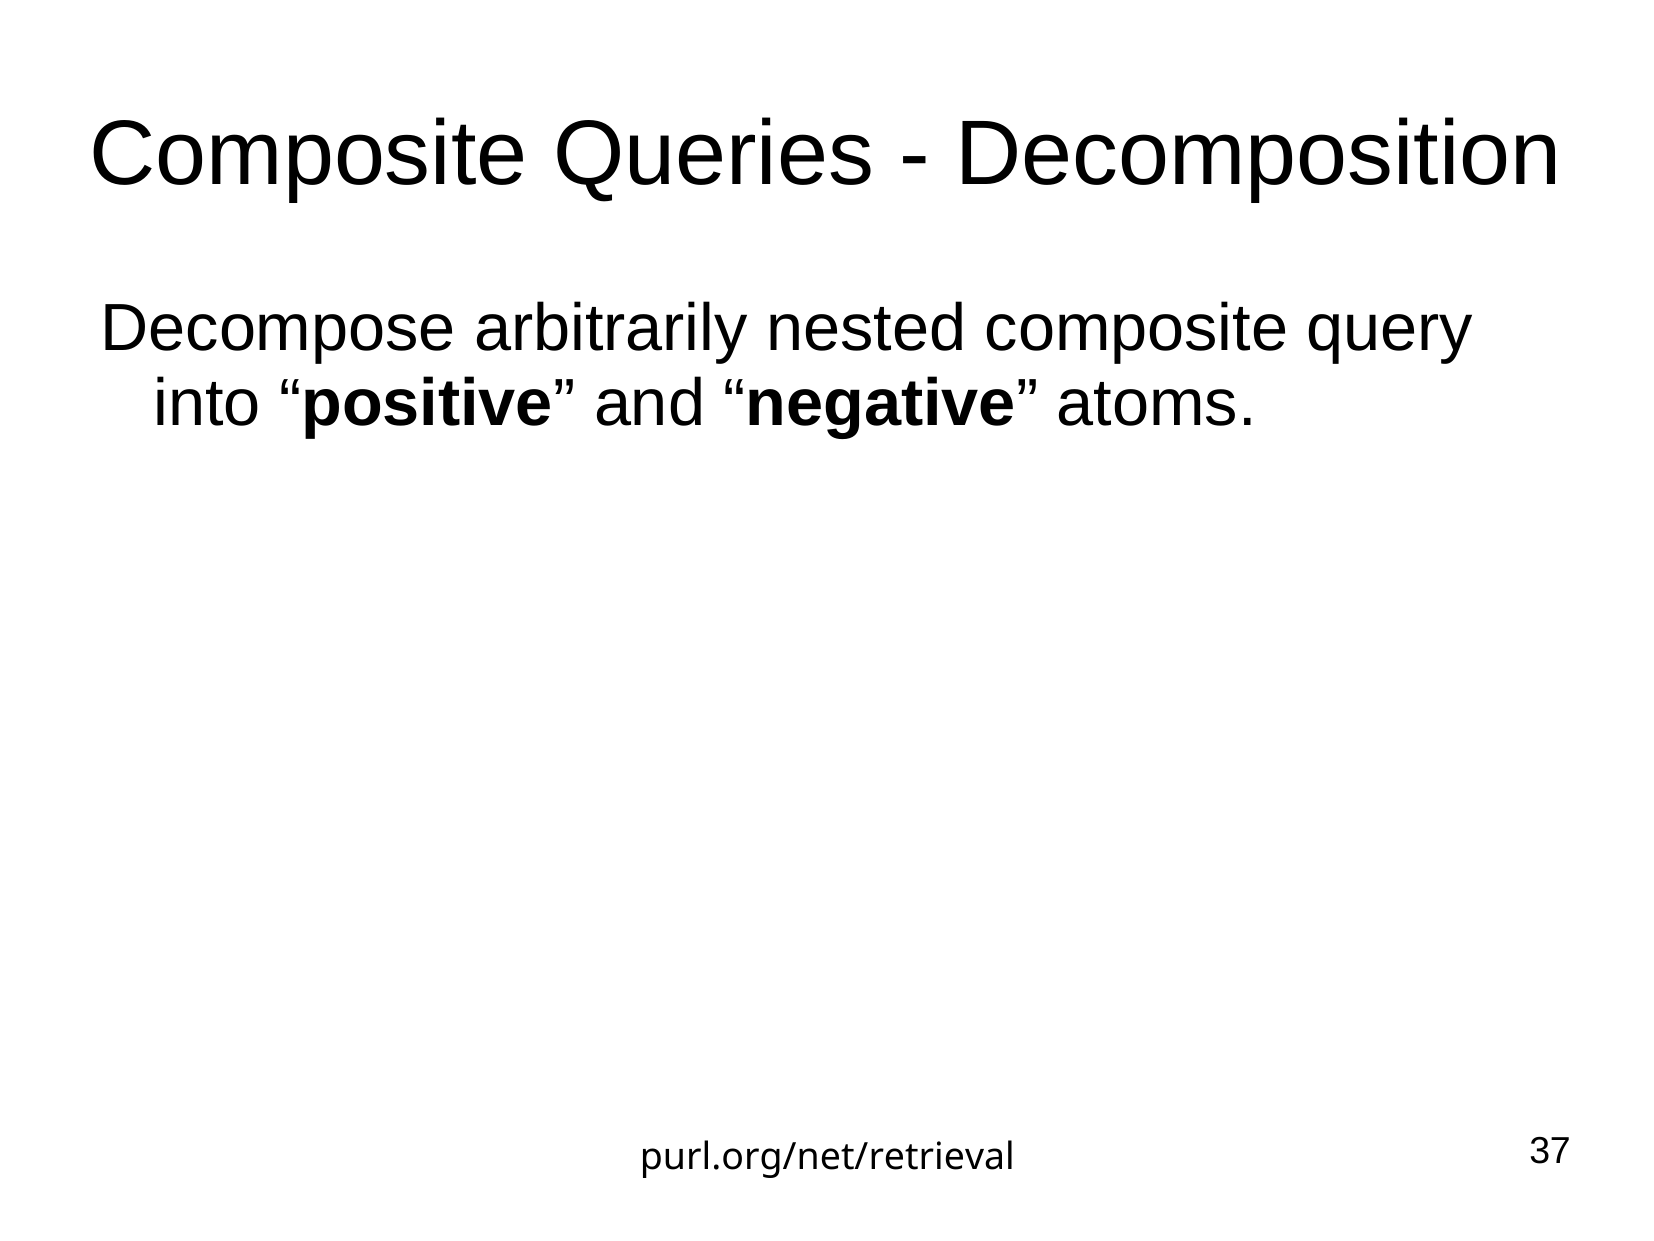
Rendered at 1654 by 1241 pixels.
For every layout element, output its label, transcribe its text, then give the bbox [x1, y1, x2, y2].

title Composite Queries - Decomposition [82, 49, 1571, 257]
list Decompose arbitrarily nested composite query into “positive” and “negative” atoms. [82, 290, 1571, 1109]
